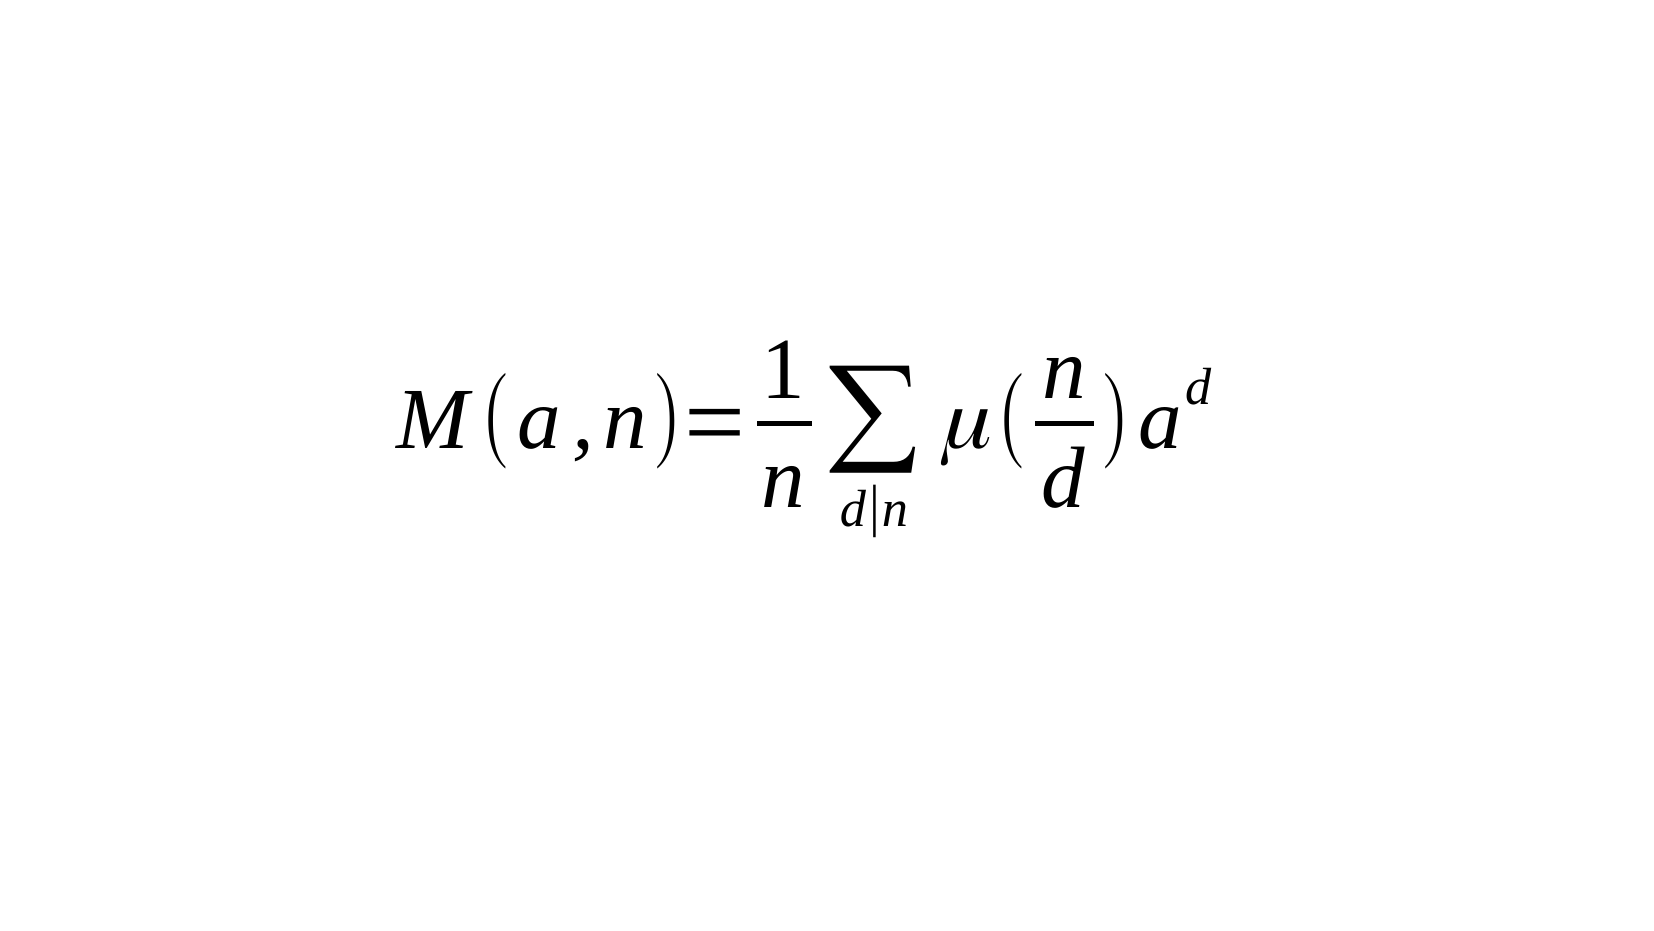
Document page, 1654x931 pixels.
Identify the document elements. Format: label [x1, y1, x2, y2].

chart [389, 301, 1214, 540]
